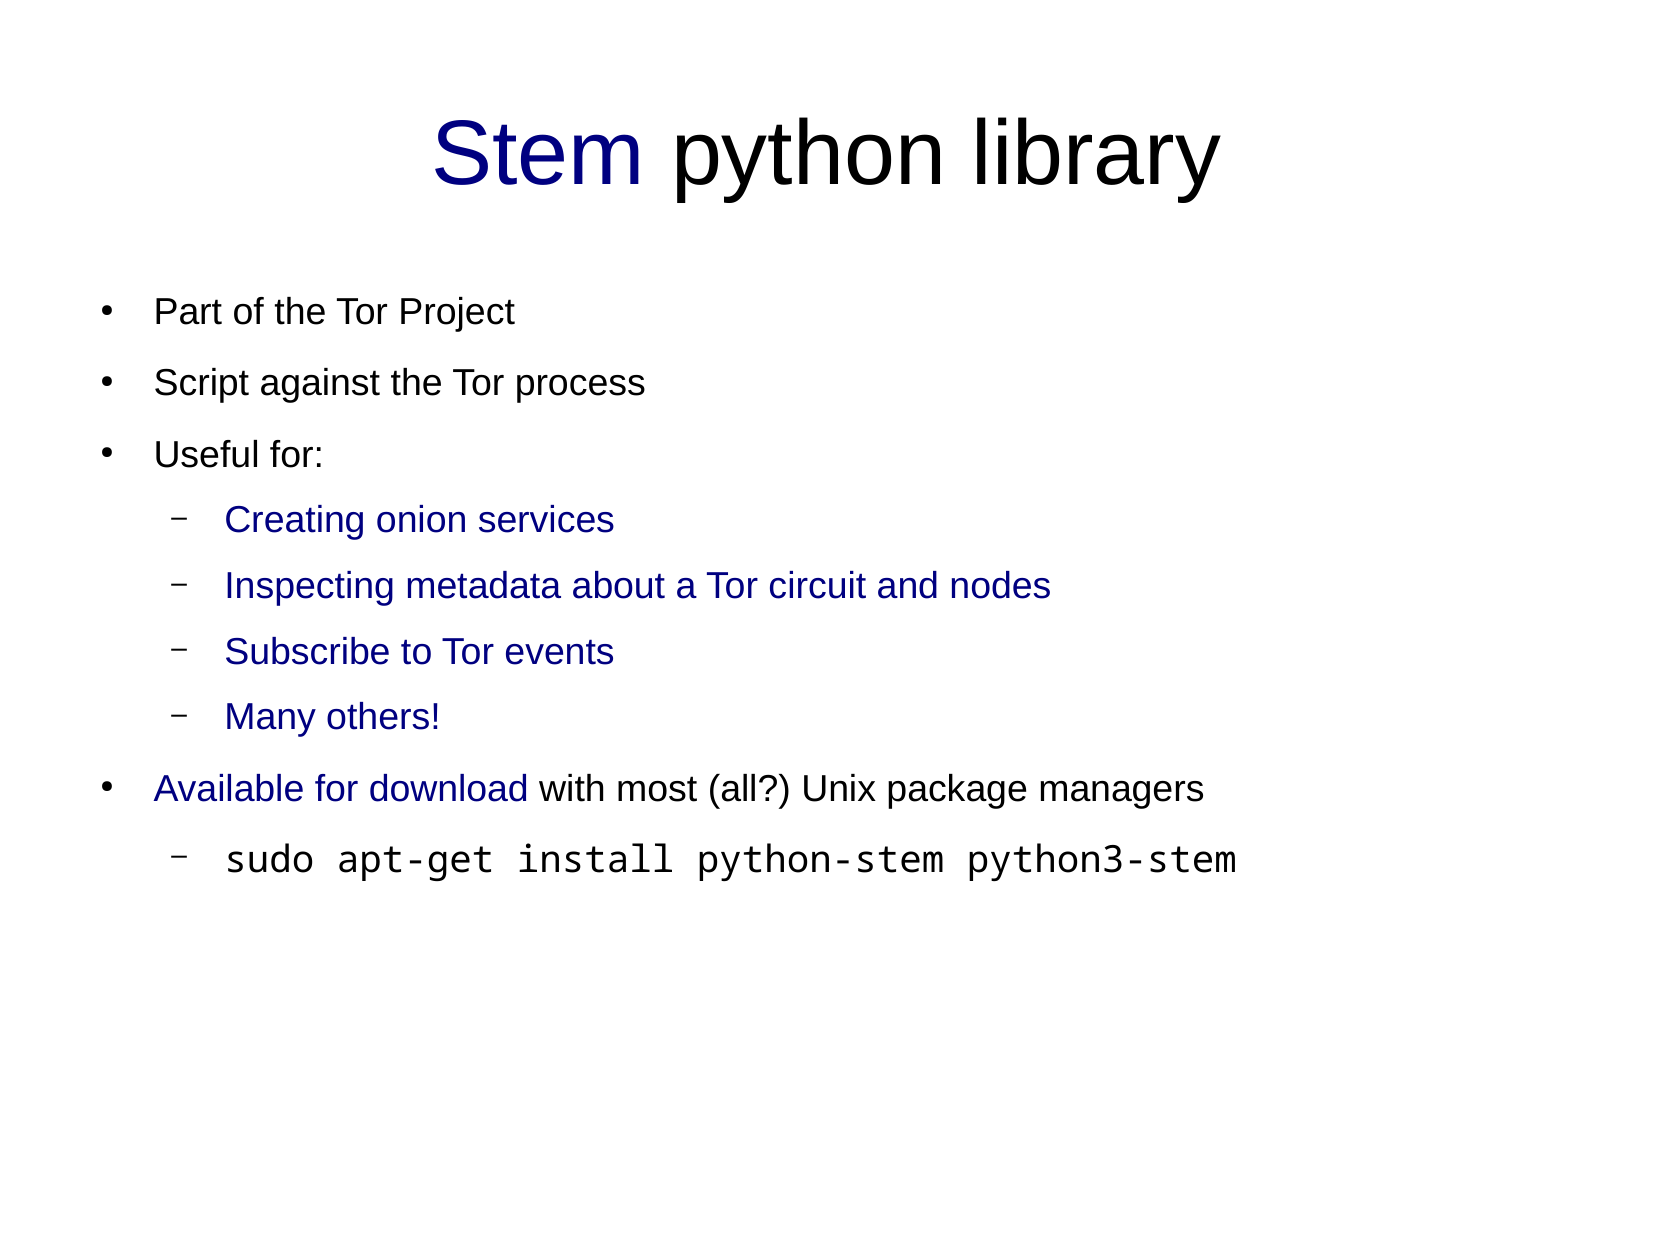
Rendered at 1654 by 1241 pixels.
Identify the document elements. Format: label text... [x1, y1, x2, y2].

title Stem python library [82, 49, 1571, 257]
list Part of the Tor Project Script against the Tor process Useful for: Creating onion services Inspecting metadata about a Tor circuit and nodes Subscribe to Tor events Many others! Available for download with most (all?) Unix package managers sudo apt-get install python-stem python3-stem [82, 290, 1571, 1010]
